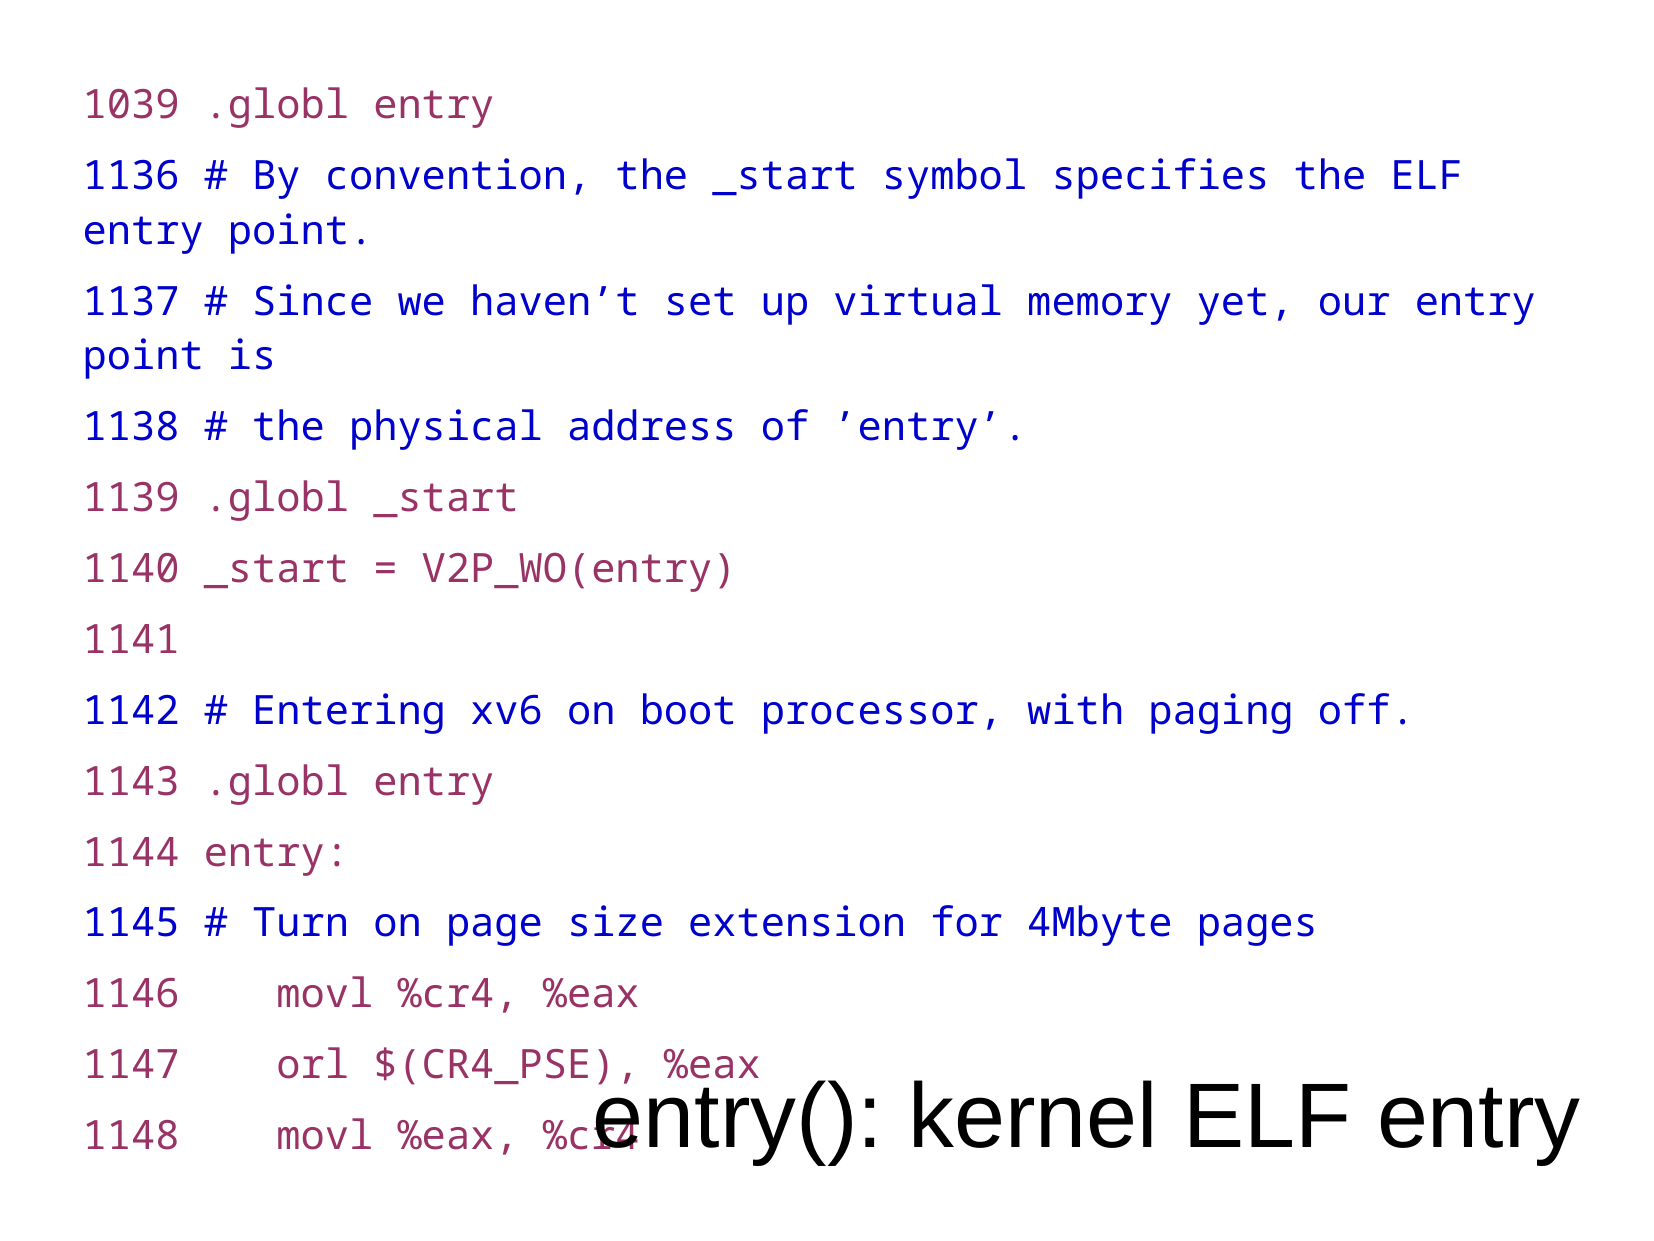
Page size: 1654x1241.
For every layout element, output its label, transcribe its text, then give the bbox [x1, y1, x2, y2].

list 1039 .globl entry 1136 # By convention, the _start symbol specifies the ELF entry point. 1137 # Since we haven’t set up virtual memory yet, our entry point is 1138 # the physical address of ’entry’. 1139 .globl _start 1140 _start = V2P_WO(entry) 1141 1142 # Entering xv6 on boot processor, with paging off. 1143 .globl entry 1144 entry: 1145 # Turn on page size extension for 4Mbyte pages 1146 movl %cr4, %eax 1147 orl $(CR4_PSE), %eax 1148 movl %eax, %cr4 [82, 75, 1571, 1163]
title entry(): kernel ELF entry [525, 1012, 1651, 1220]
